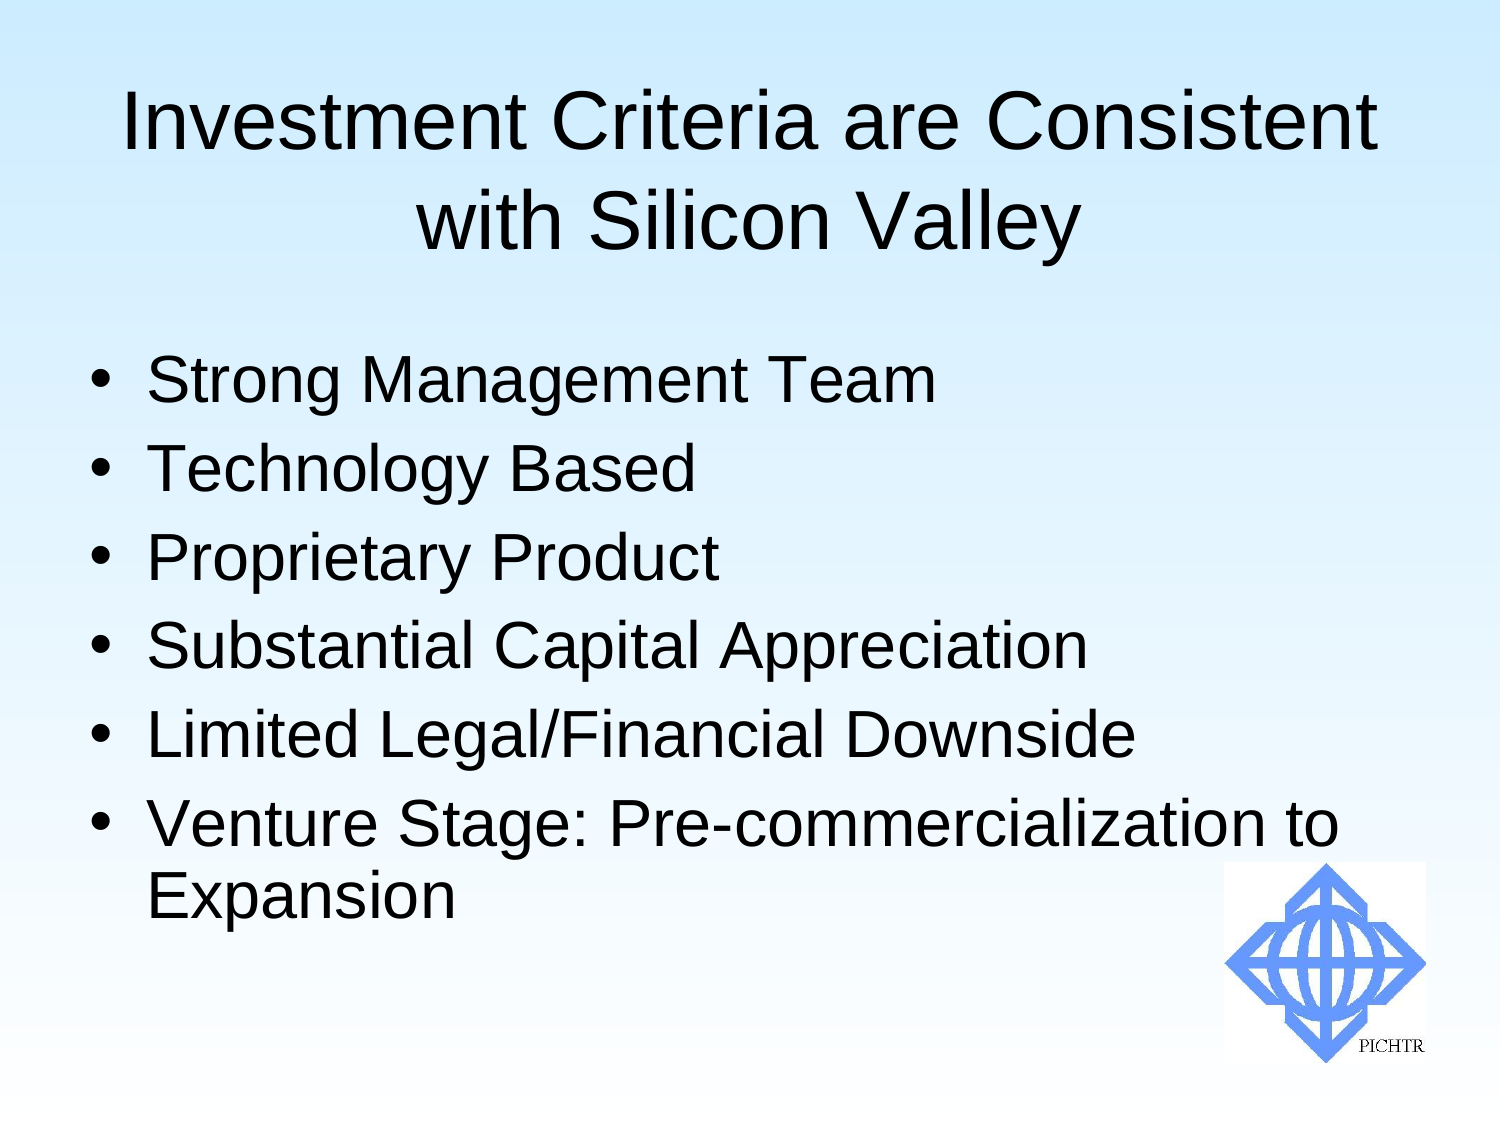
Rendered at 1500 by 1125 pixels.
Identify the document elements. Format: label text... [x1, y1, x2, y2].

picture [1224, 862, 1426, 1063]
list Strong Management Team Technology Based Proprietary Product Substantial Capital Appreciation Limited Legal/Financial Downside Venture Stage: Pre-commercialization to Expansion [75, 337, 1363, 1005]
title Investment Criteria are Consistent with Silicon Valley [75, 99, 1426, 233]
